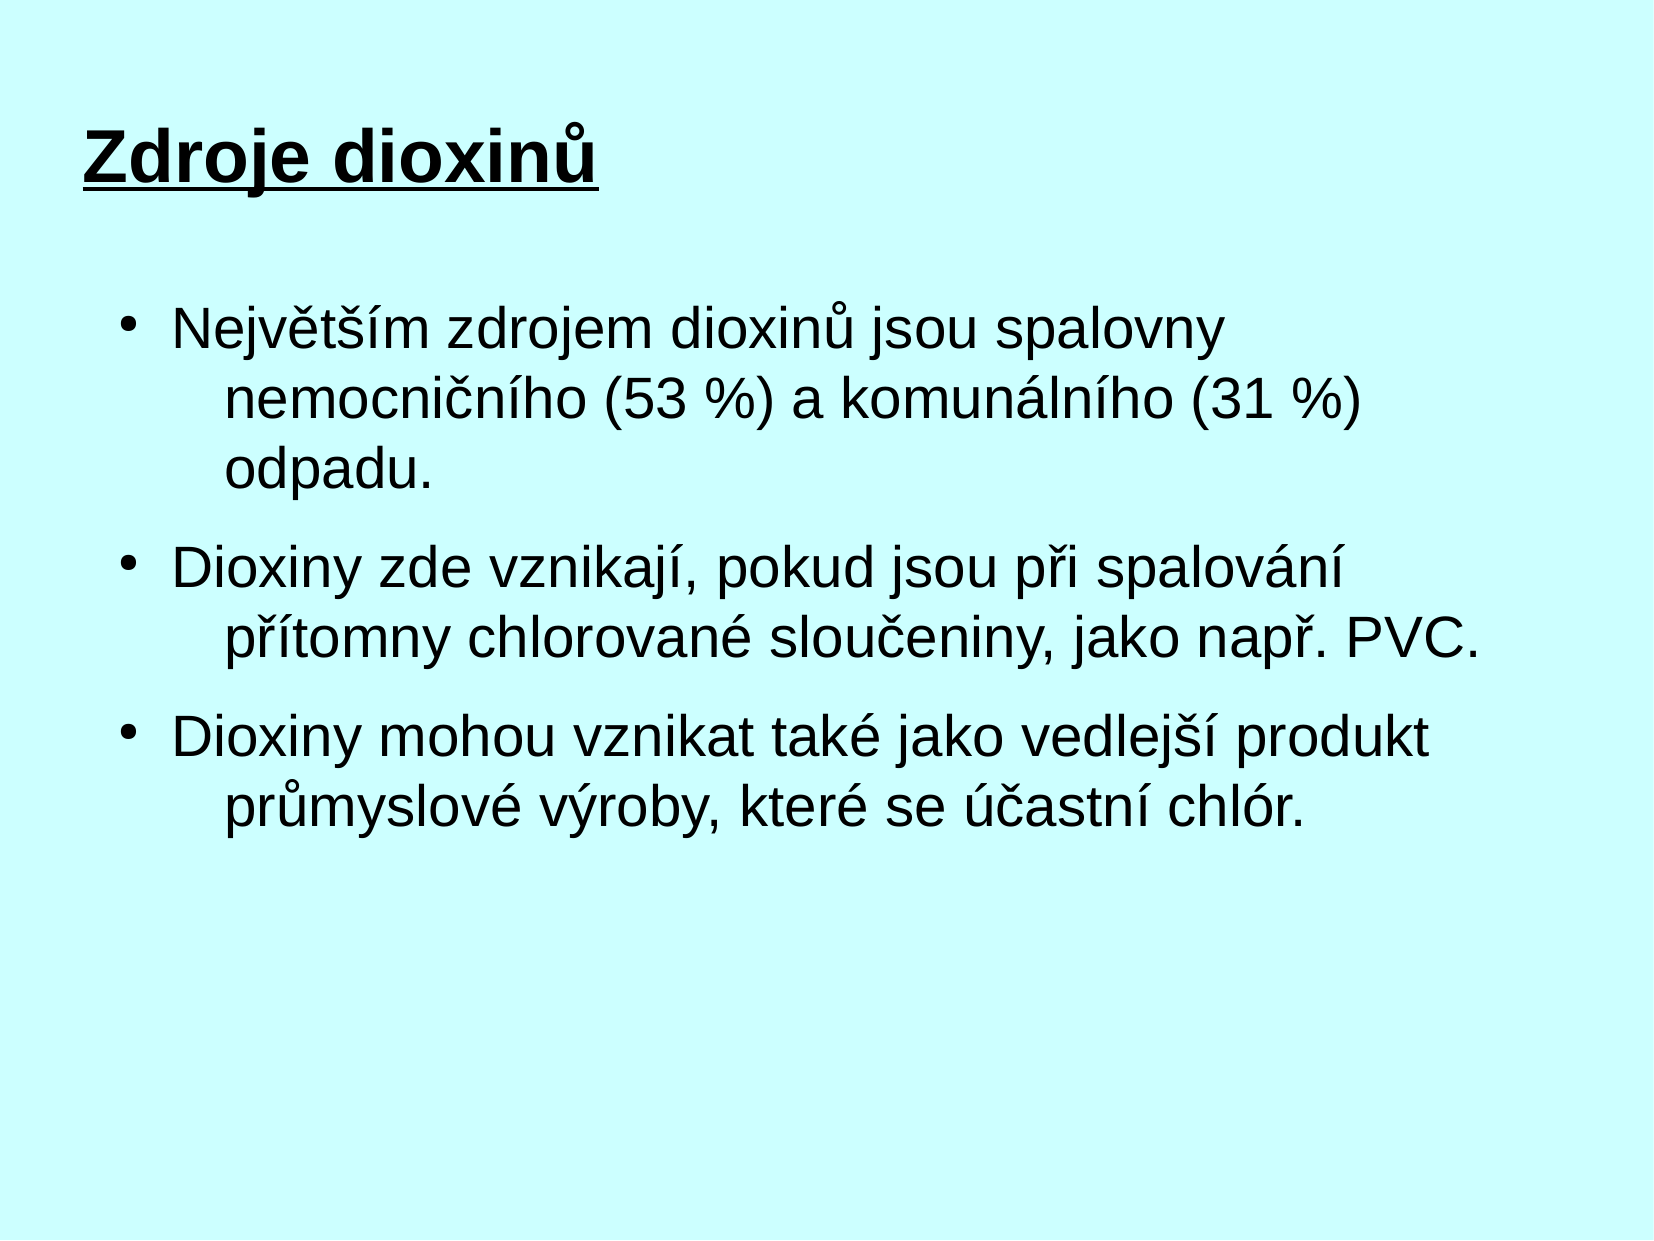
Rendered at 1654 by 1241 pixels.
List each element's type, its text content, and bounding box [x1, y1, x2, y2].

list Největším zdrojem dioxinů jsou spalovny nemocničního (53 %) a komunálního (31 %) odpadu. Dioxiny zde vznikají, pokud jsou při spalování přítomny chlorované sloučeniny, jako např. PVC. Dioxiny mohou vznikat také jako vedlejší produkt průmyslové výroby, které se účastní chlór. [82, 290, 1571, 1109]
title Zdroje dioxinů [82, 49, 1571, 257]
